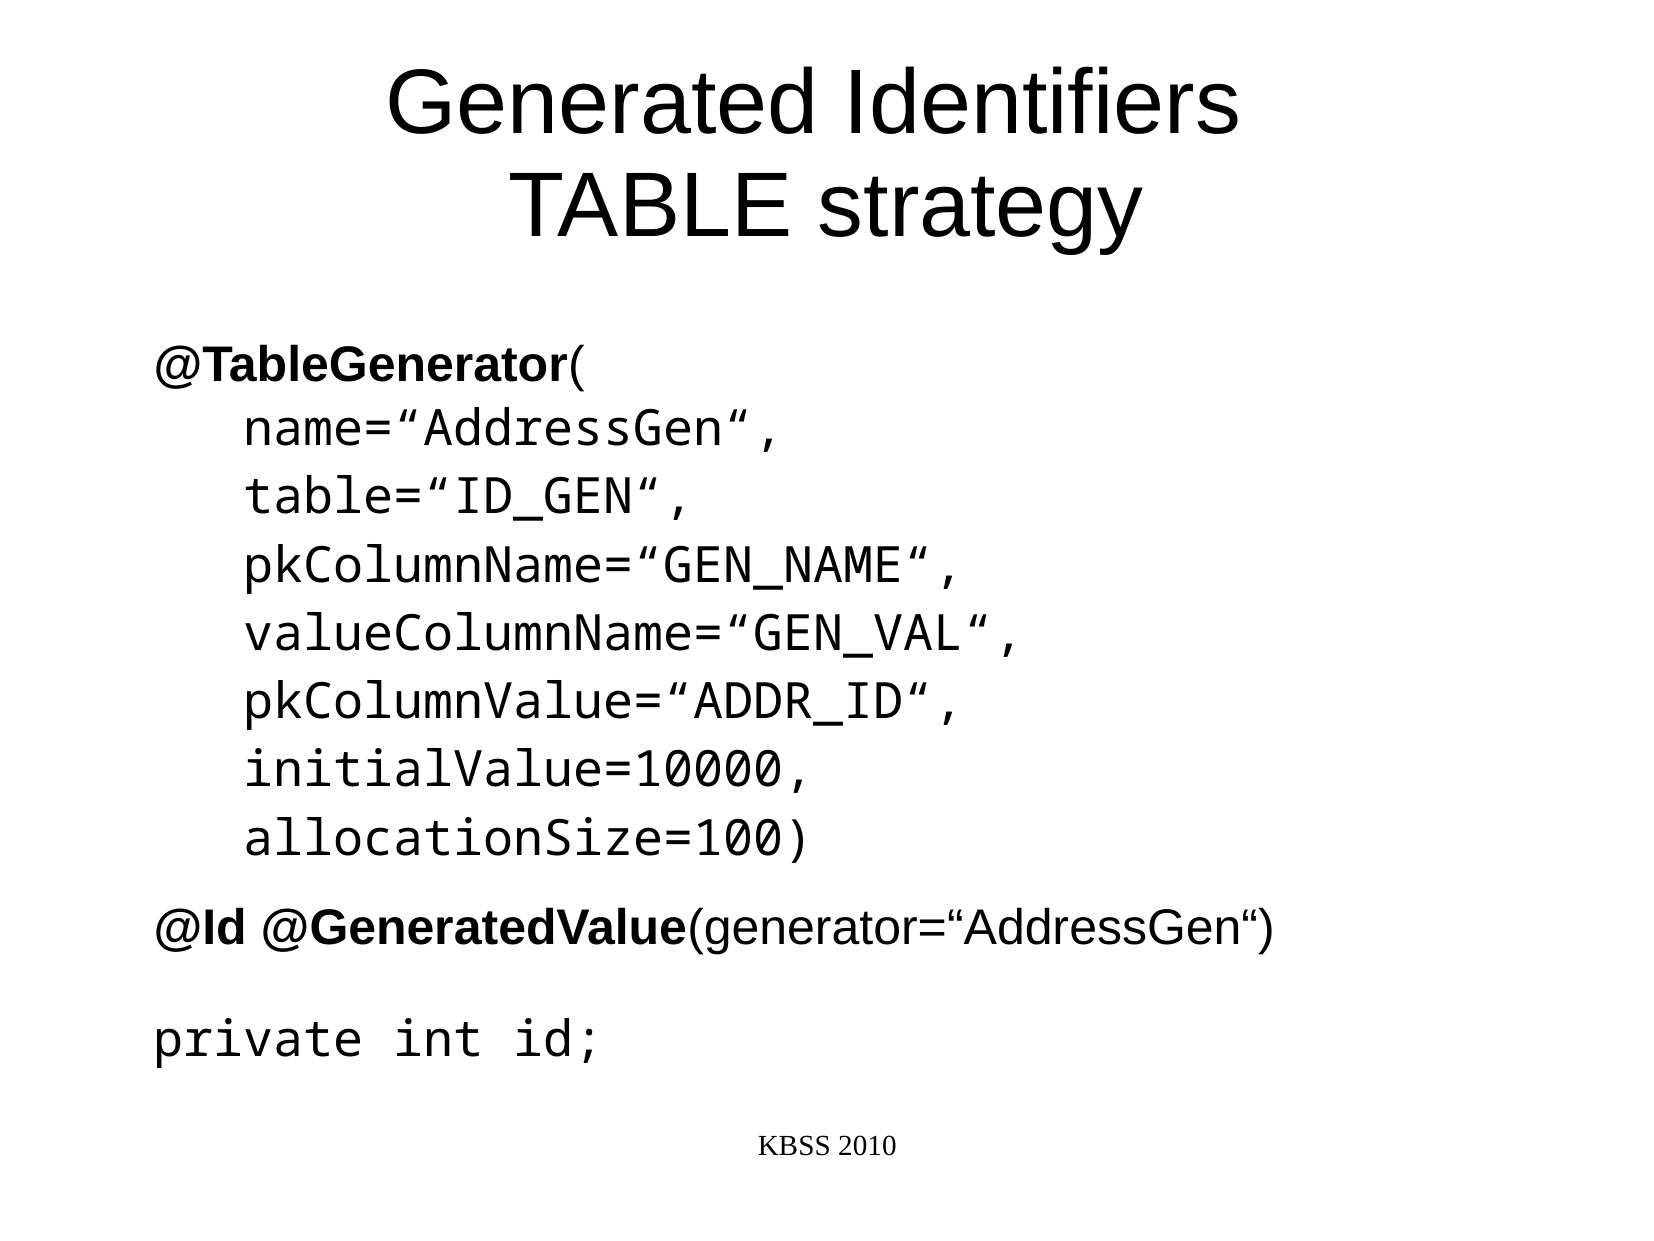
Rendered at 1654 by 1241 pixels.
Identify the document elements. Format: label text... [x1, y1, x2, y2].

list @TableGenerator( name=“AddressGen“, table=“ID_GEN“, pkColumnName=“GEN_NAME“, valueColumnName=“GEN_VAL“, pkColumnValue=“ADDR_ID“, initialValue=10000, allocationSize=100) @Id @GeneratedValue(generator=“AddressGen“) private int id; [82, 336, 1595, 1066]
title Generated Identifiers TABLE strategy [82, 49, 1571, 257]
